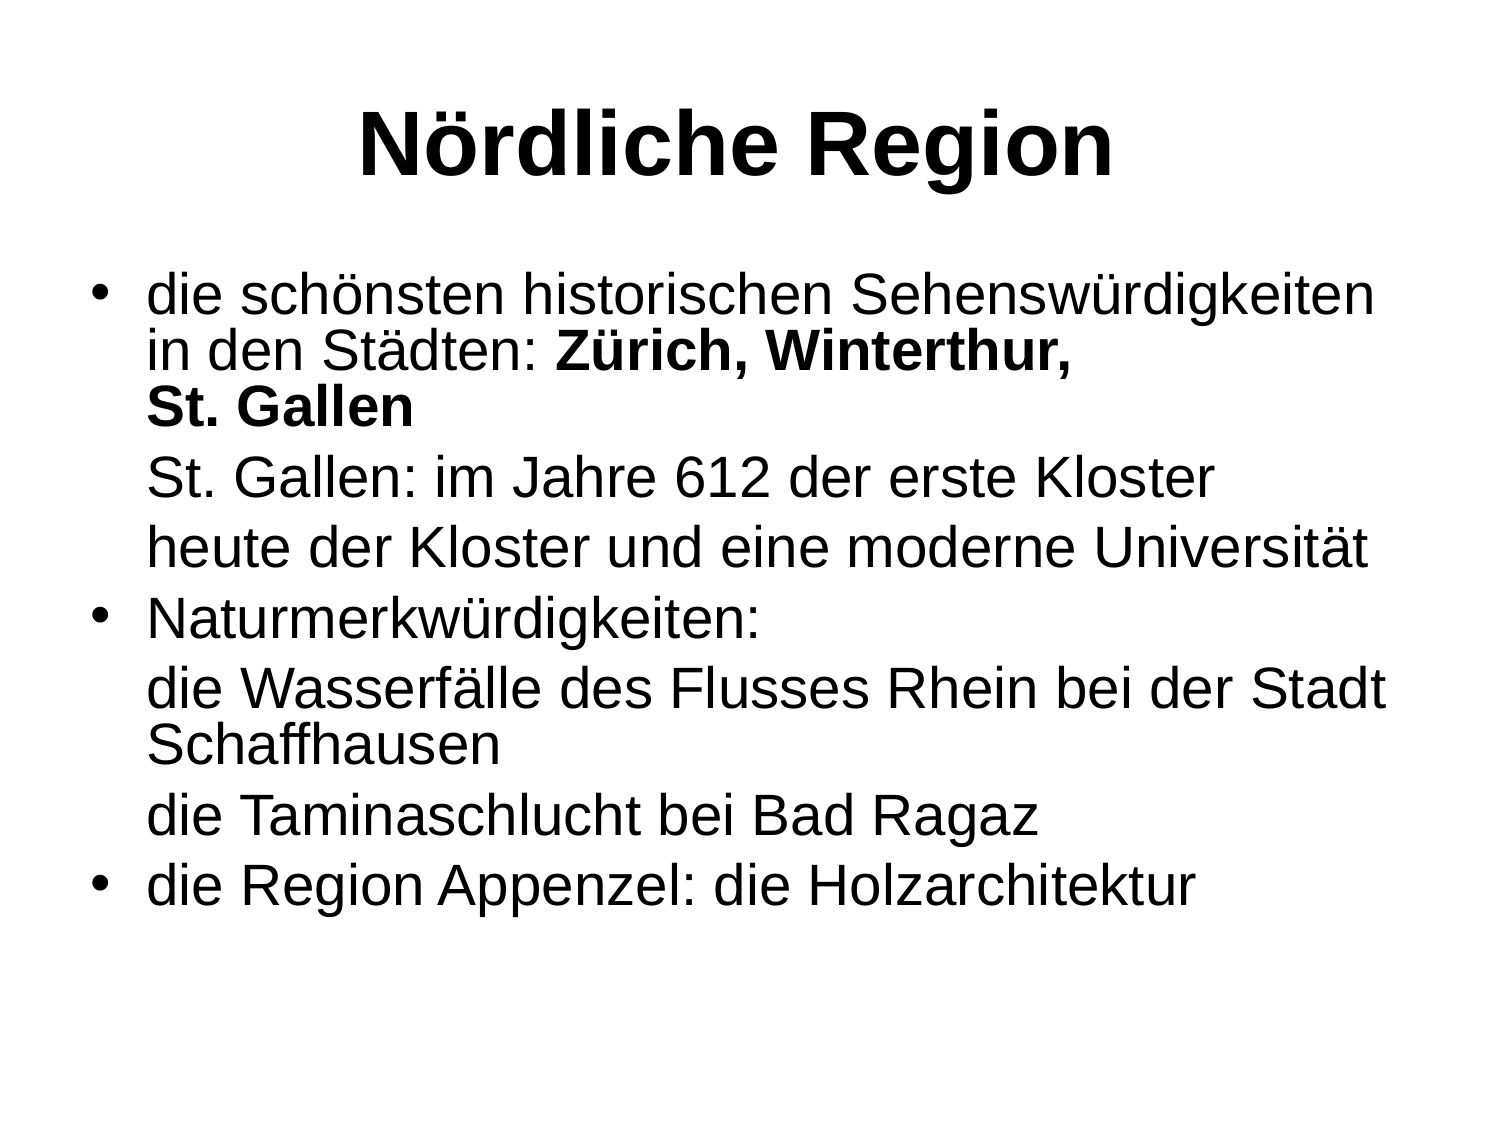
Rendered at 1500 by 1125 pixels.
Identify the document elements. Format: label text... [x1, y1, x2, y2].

list die schönsten historischen Sehenswürdigkeiten in den Städten: Zürich, Winterthur, St. Gallen St. Gallen: im Jahre 612 der erste Kloster heute der Kloster und eine moderne Universität Naturmerkwürdigkeiten: die Wasserfälle des Flusses Rhein bei der Stadt Schaffhausen die Taminaschlucht bei Bad Ragaz die Region Appenzel: die Holzarchitektur [75, 262, 1426, 1006]
title Nördliche Region [75, 45, 1426, 233]
